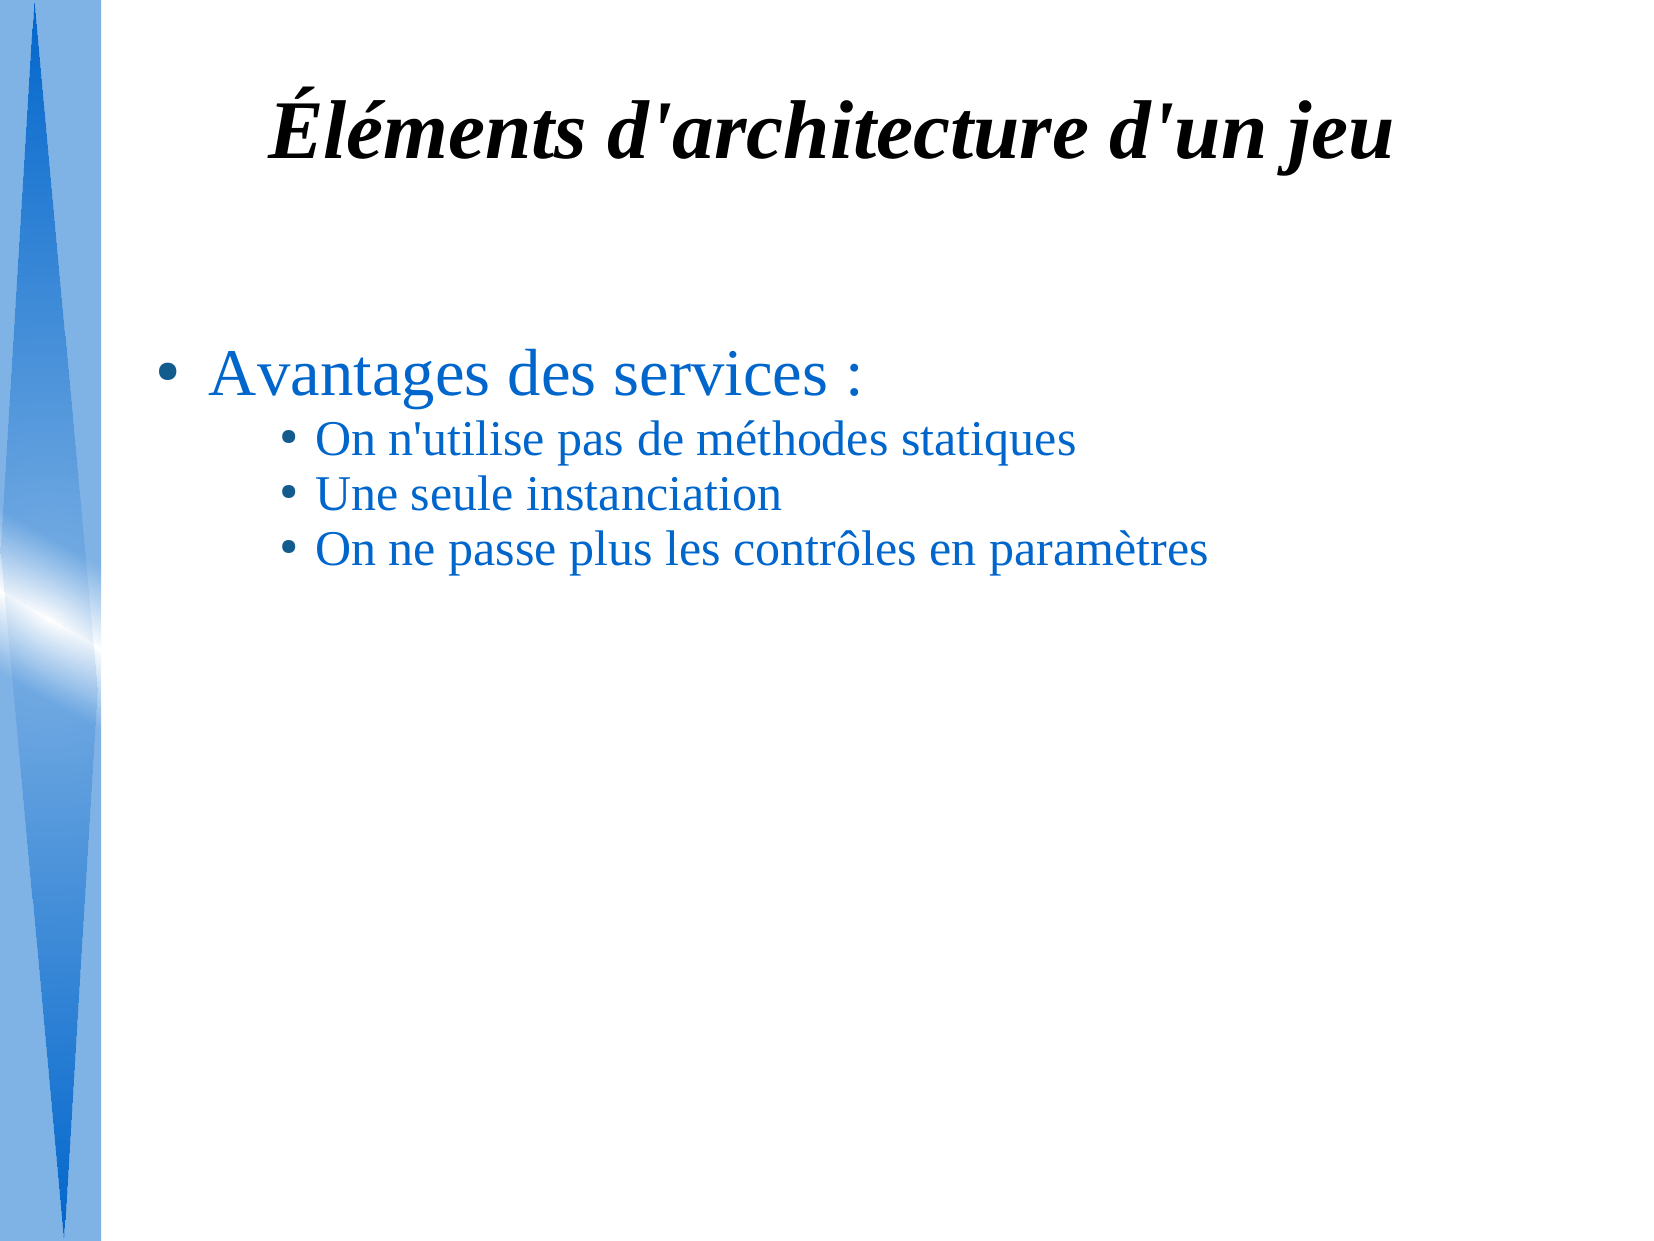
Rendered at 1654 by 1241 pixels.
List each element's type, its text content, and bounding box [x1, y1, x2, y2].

title Éléments d'architecture d'un jeu [138, 84, 1527, 177]
list Avantages des services : On n'utilise pas de méthodes statiques Une seule instanciation On ne passe plus les contrôles en paramètres [138, 336, 1527, 1141]
